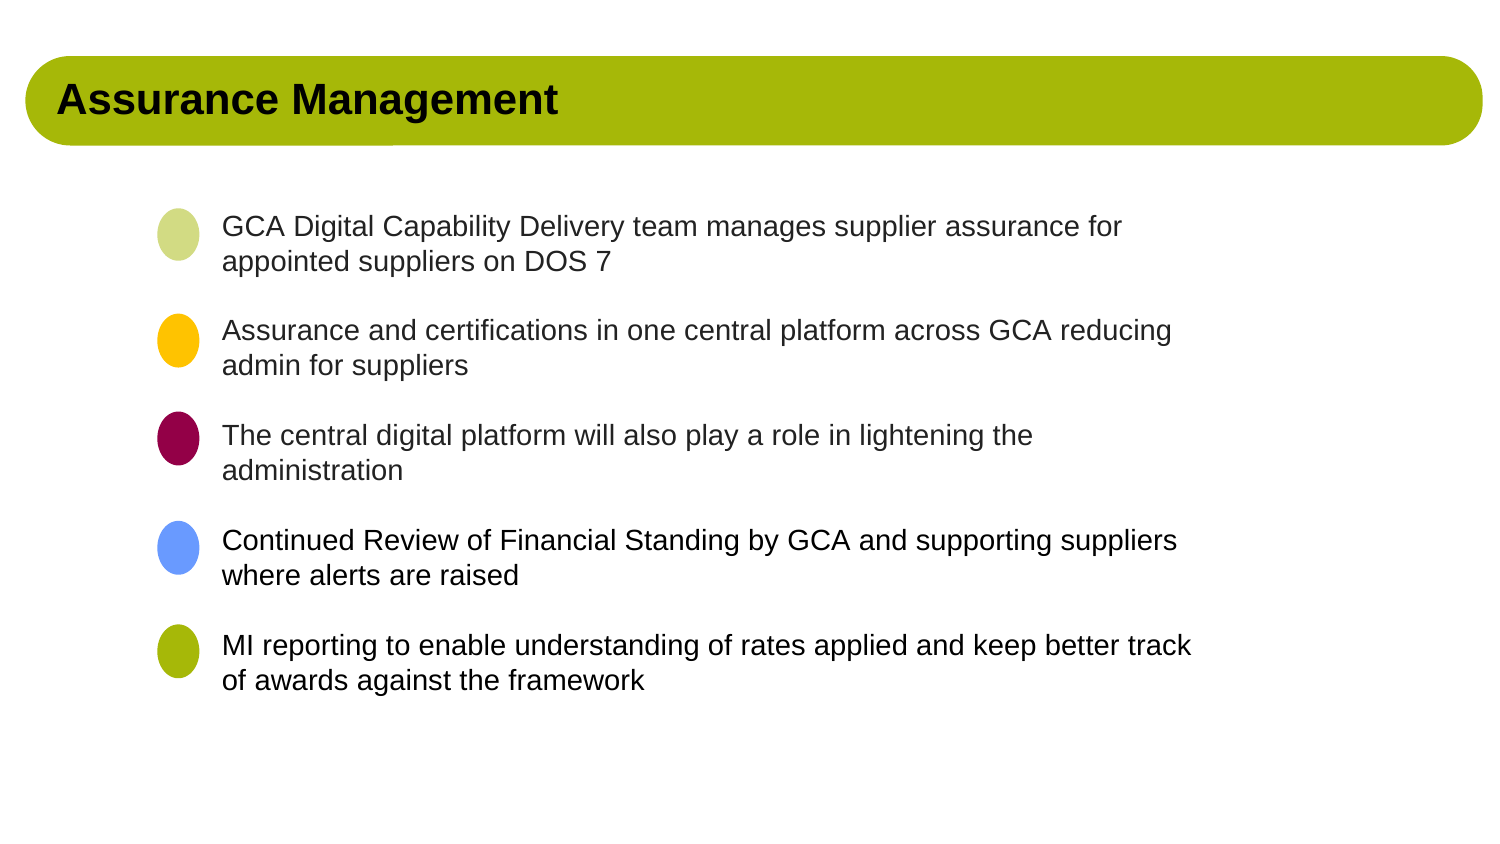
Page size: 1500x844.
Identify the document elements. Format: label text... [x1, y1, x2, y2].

text_box GCA Digital Capability Delivery team manages supplier assurance for appointed suppliers on DOS 7 Assurance and certifications in one central platform across GCA reducing admin for suppliers The central digital platform will also play a role in lightening the administration Continued Review of Financial Standing by GCA and supporting suppliers where alerts are raised MI reporting to enable understanding of rates applied and keep better track of awards against the framework [131, 191, 1227, 717]
text_box [157, 520, 200, 575]
title Assurance Management [55, 70, 1235, 137]
text_box [157, 624, 200, 679]
text_box [157, 208, 200, 261]
text_box [157, 411, 200, 466]
text_box [157, 313, 200, 368]
